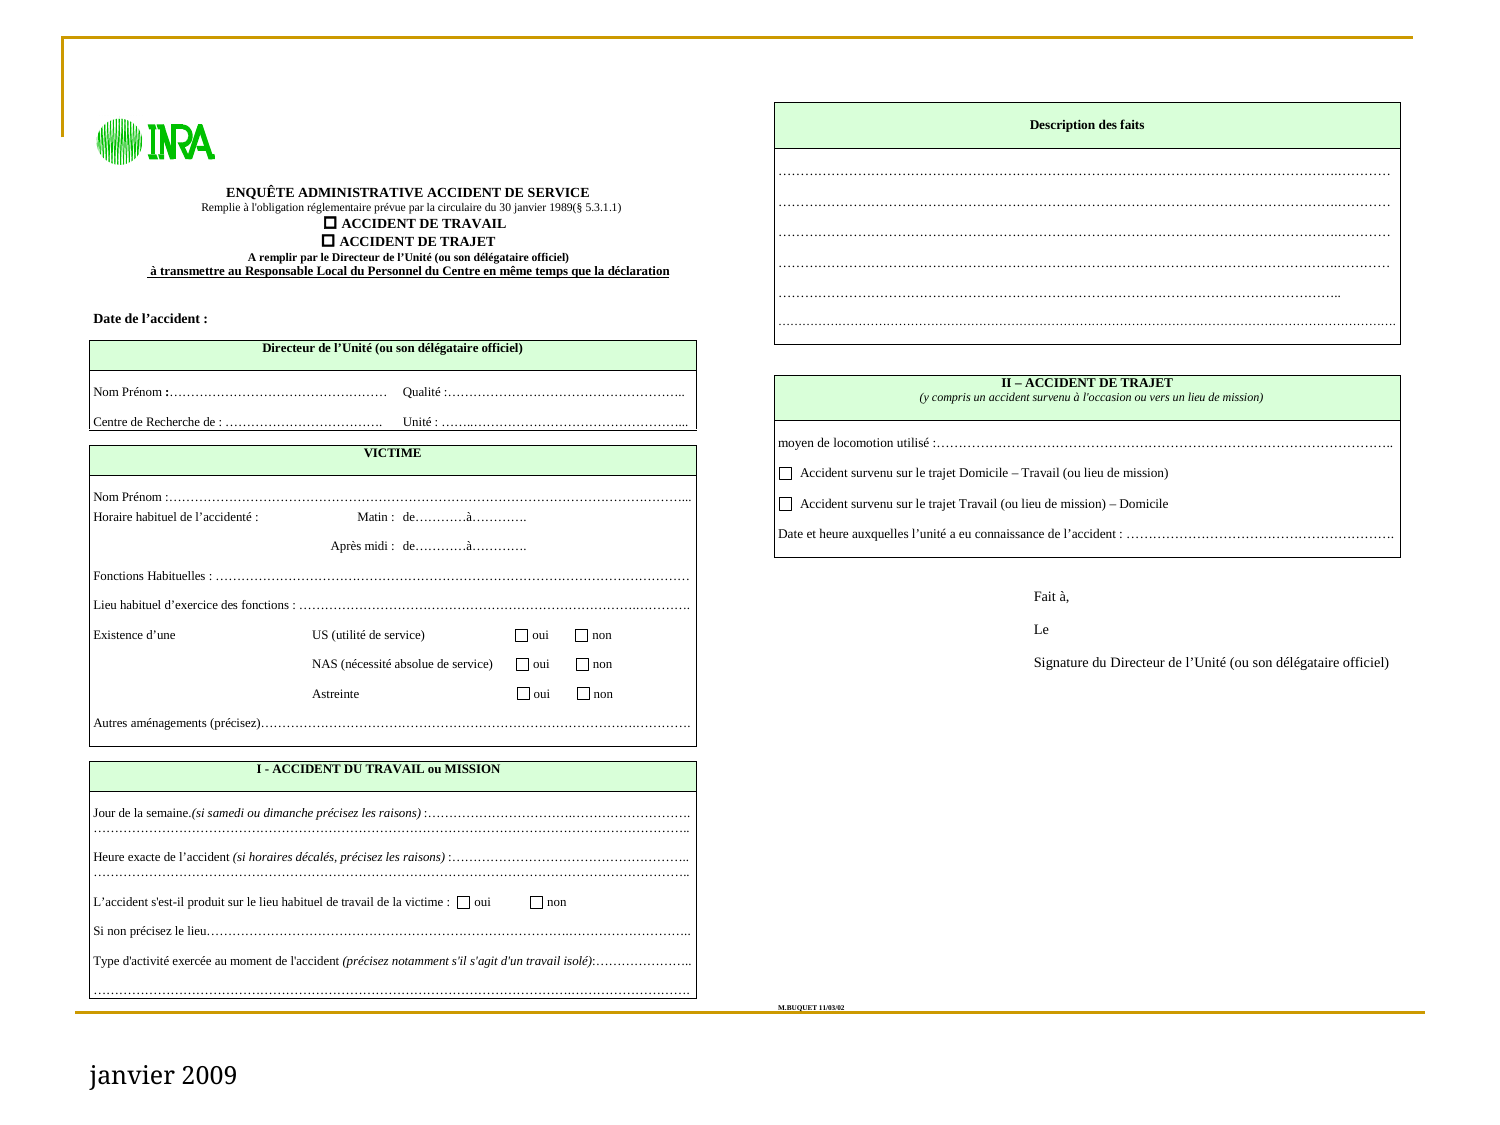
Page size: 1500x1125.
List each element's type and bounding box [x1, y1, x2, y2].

chart [773, 101, 1434, 1012]
chart [88, 101, 729, 1012]
